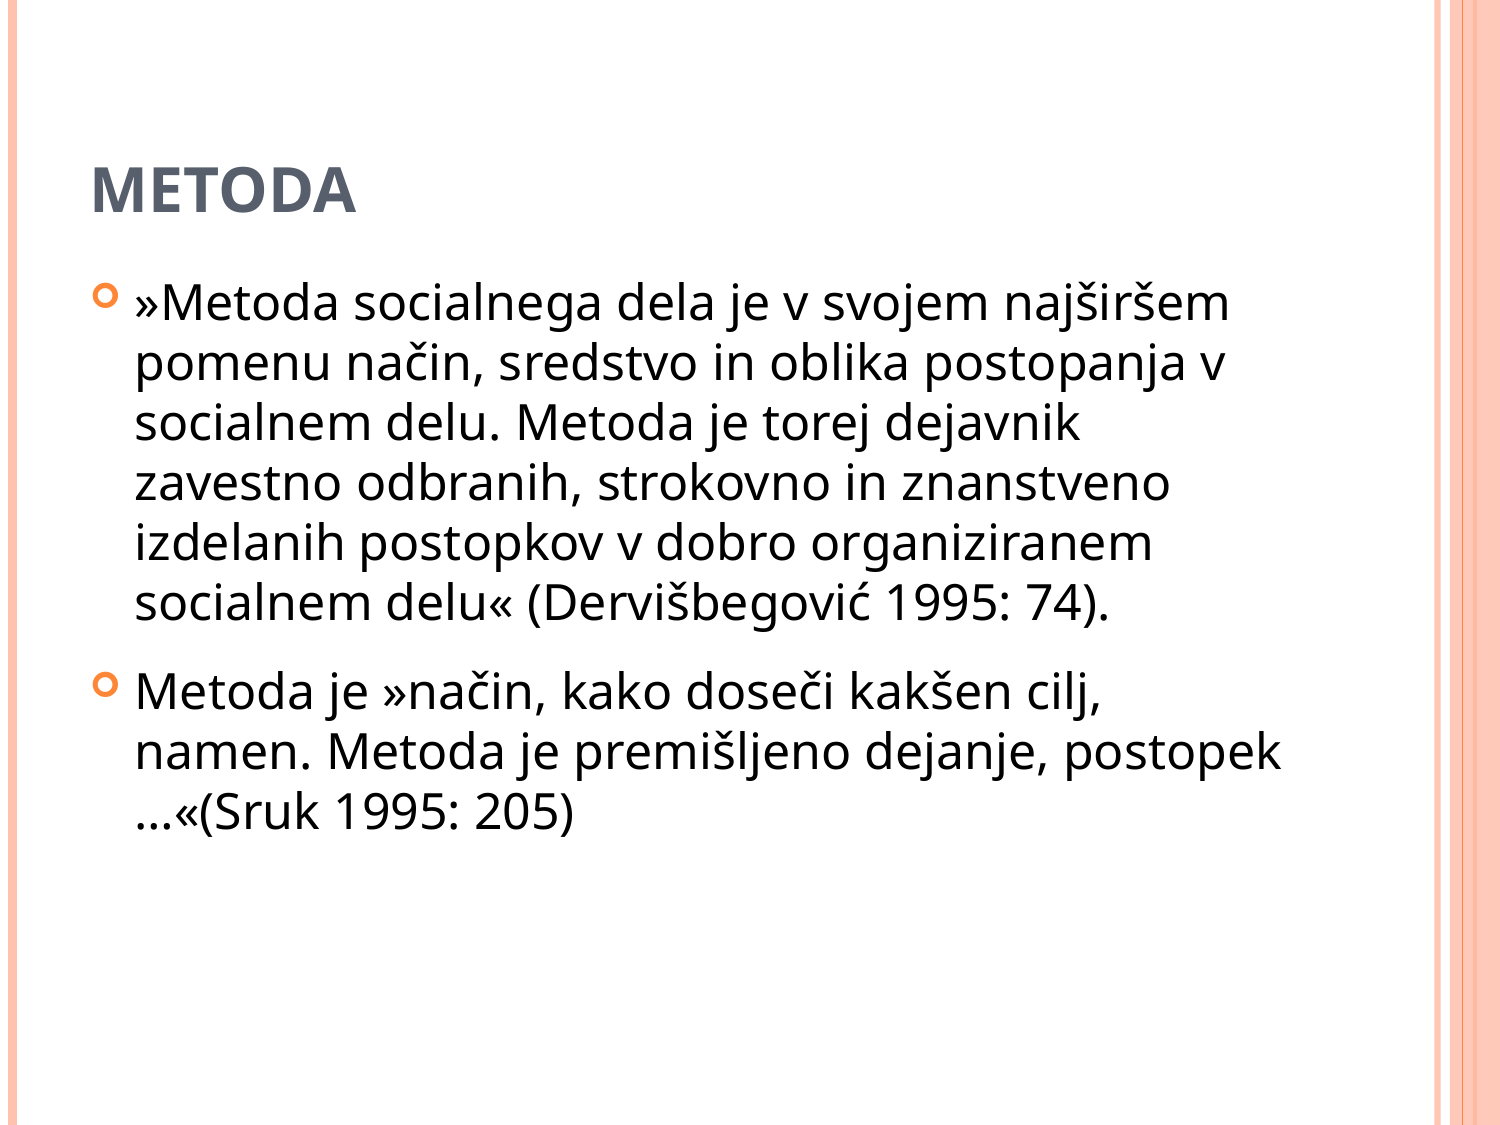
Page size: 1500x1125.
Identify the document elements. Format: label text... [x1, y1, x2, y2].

list »Metoda socialnega dela je v svojem najširšem pomenu način, sredstvo in oblika postopanja v socialnem delu. Metoda je torej dejavnik zavestno odbranih, strokovno in znanstveno izdelanih postopkov v dobro organiziranem socialnem delu« (Dervišbegović 1995: 74). Metoda je »način, kako doseči kakšen cilj, namen. Metoda je premišljeno dejanje, postopek …«(Sruk 1995: 205) [75, 262, 1300, 1062]
title METODA [75, 45, 1300, 233]
